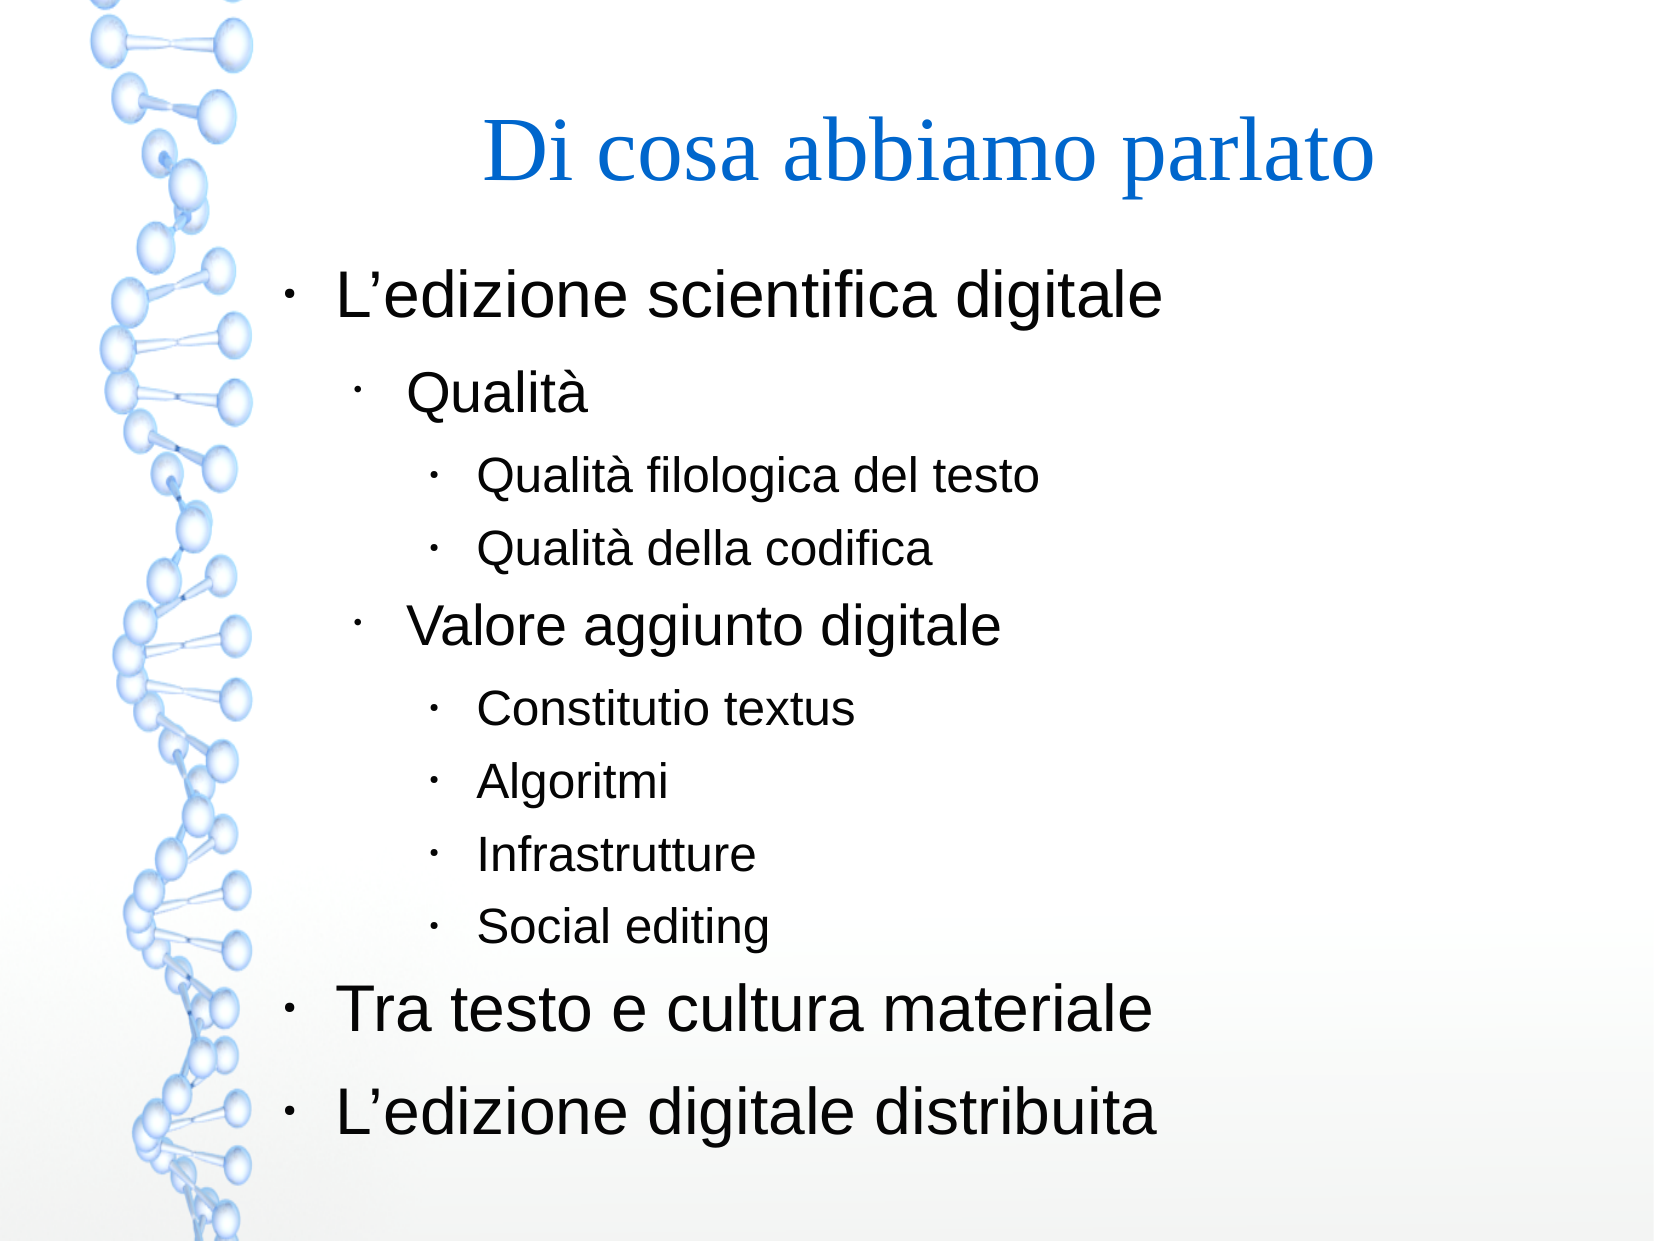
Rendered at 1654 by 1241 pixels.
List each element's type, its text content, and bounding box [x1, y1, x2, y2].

picture [0, 0, 1654, 1241]
title Di cosa abbiamo parlato [265, 47, 1595, 252]
list L’edizione scientifica digitale Qualità Qualità filologica del testo Qualità della codifica Valore aggiunto digitale Constitutio textus Algoritmi Infrastrutture Social editing Tra testo e cultura materiale L’edizione digitale distribuita [265, 257, 1595, 1152]
